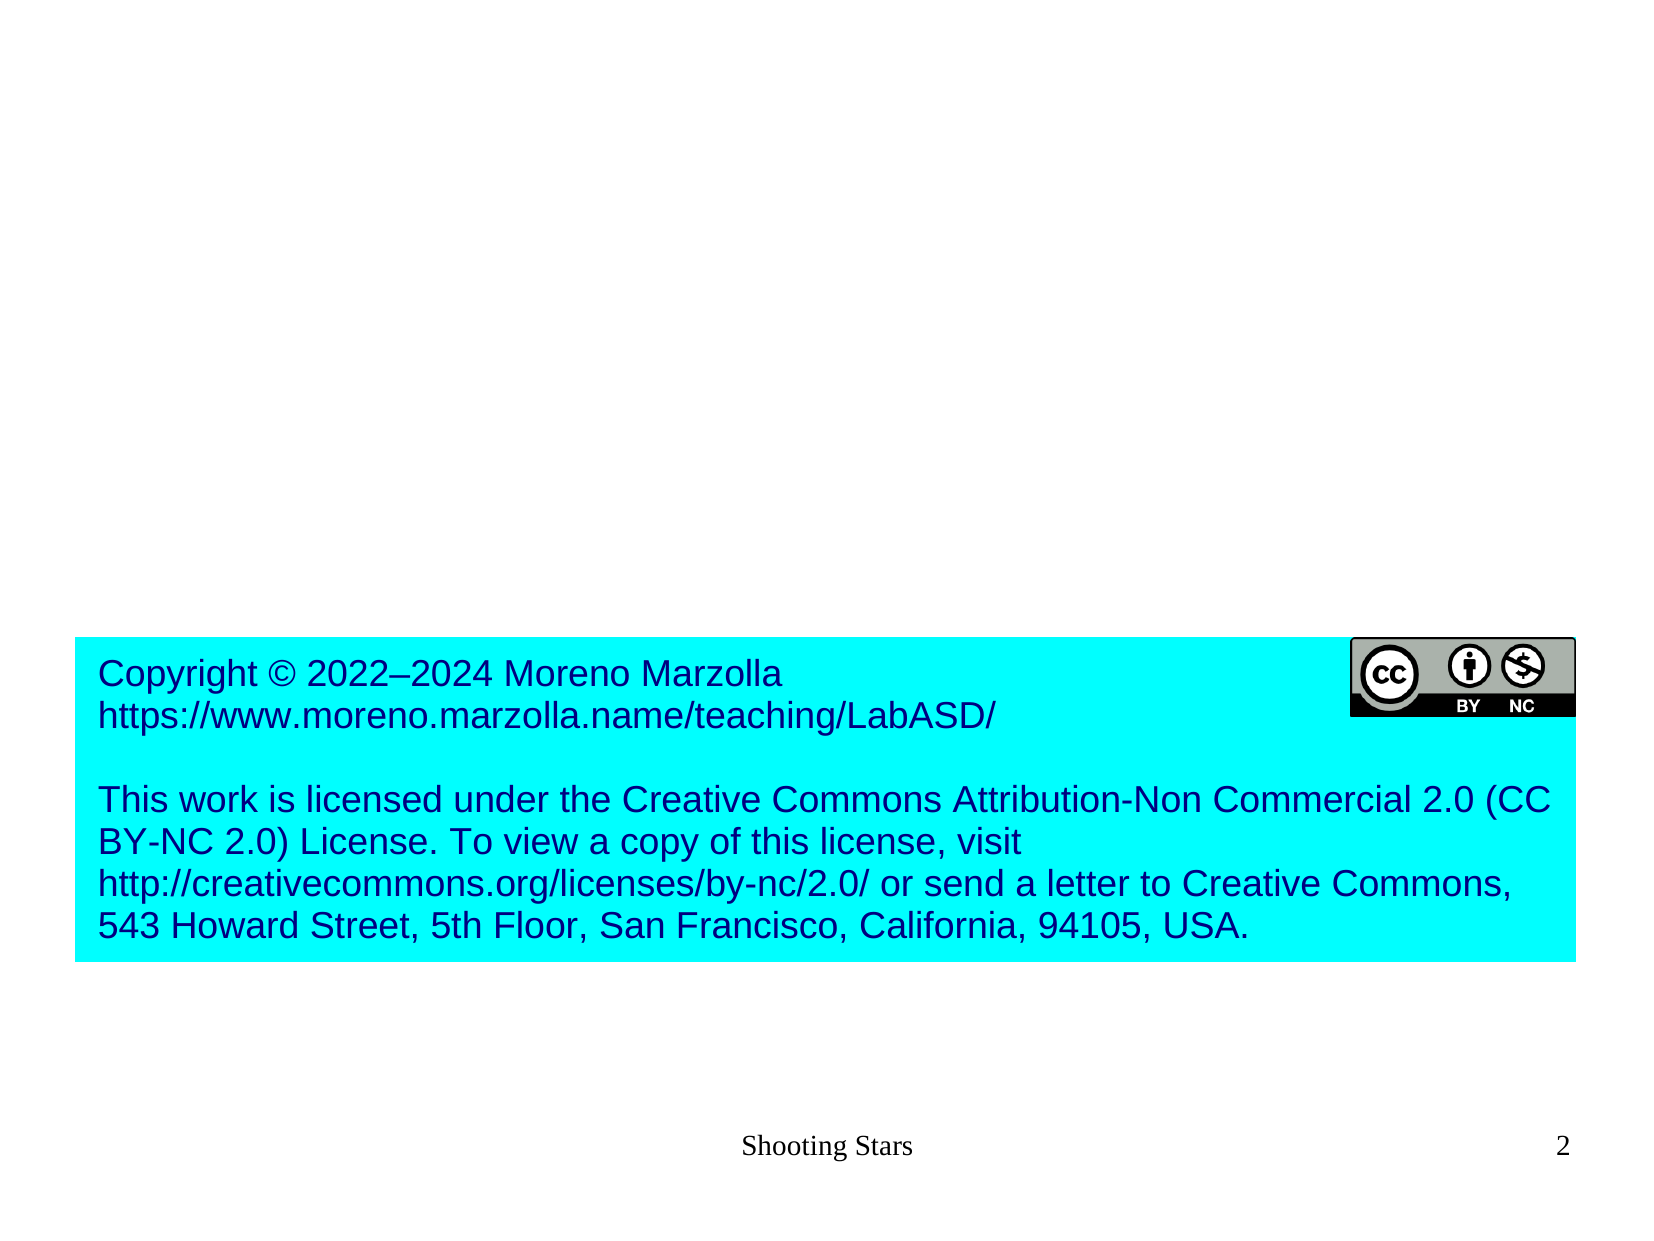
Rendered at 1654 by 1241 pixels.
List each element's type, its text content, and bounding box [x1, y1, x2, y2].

text_box Copyright © 2022–2024 Moreno Marzolla https://www.moreno.marzolla.name/teaching/LabASD/ This work is licensed under the Creative Commons Attribution-Non Commercial 2.0 (CC BY-NC 2.0) License. To view a copy of this license, visit http://creativecommons.org/licenses/by-nc/2.0/ or send a letter to Creative Commons, 543 Howard Street, 5th Floor, San Francisco, California, 94105, USA. [75, 637, 1576, 962]
picture [1350, 637, 1576, 717]
